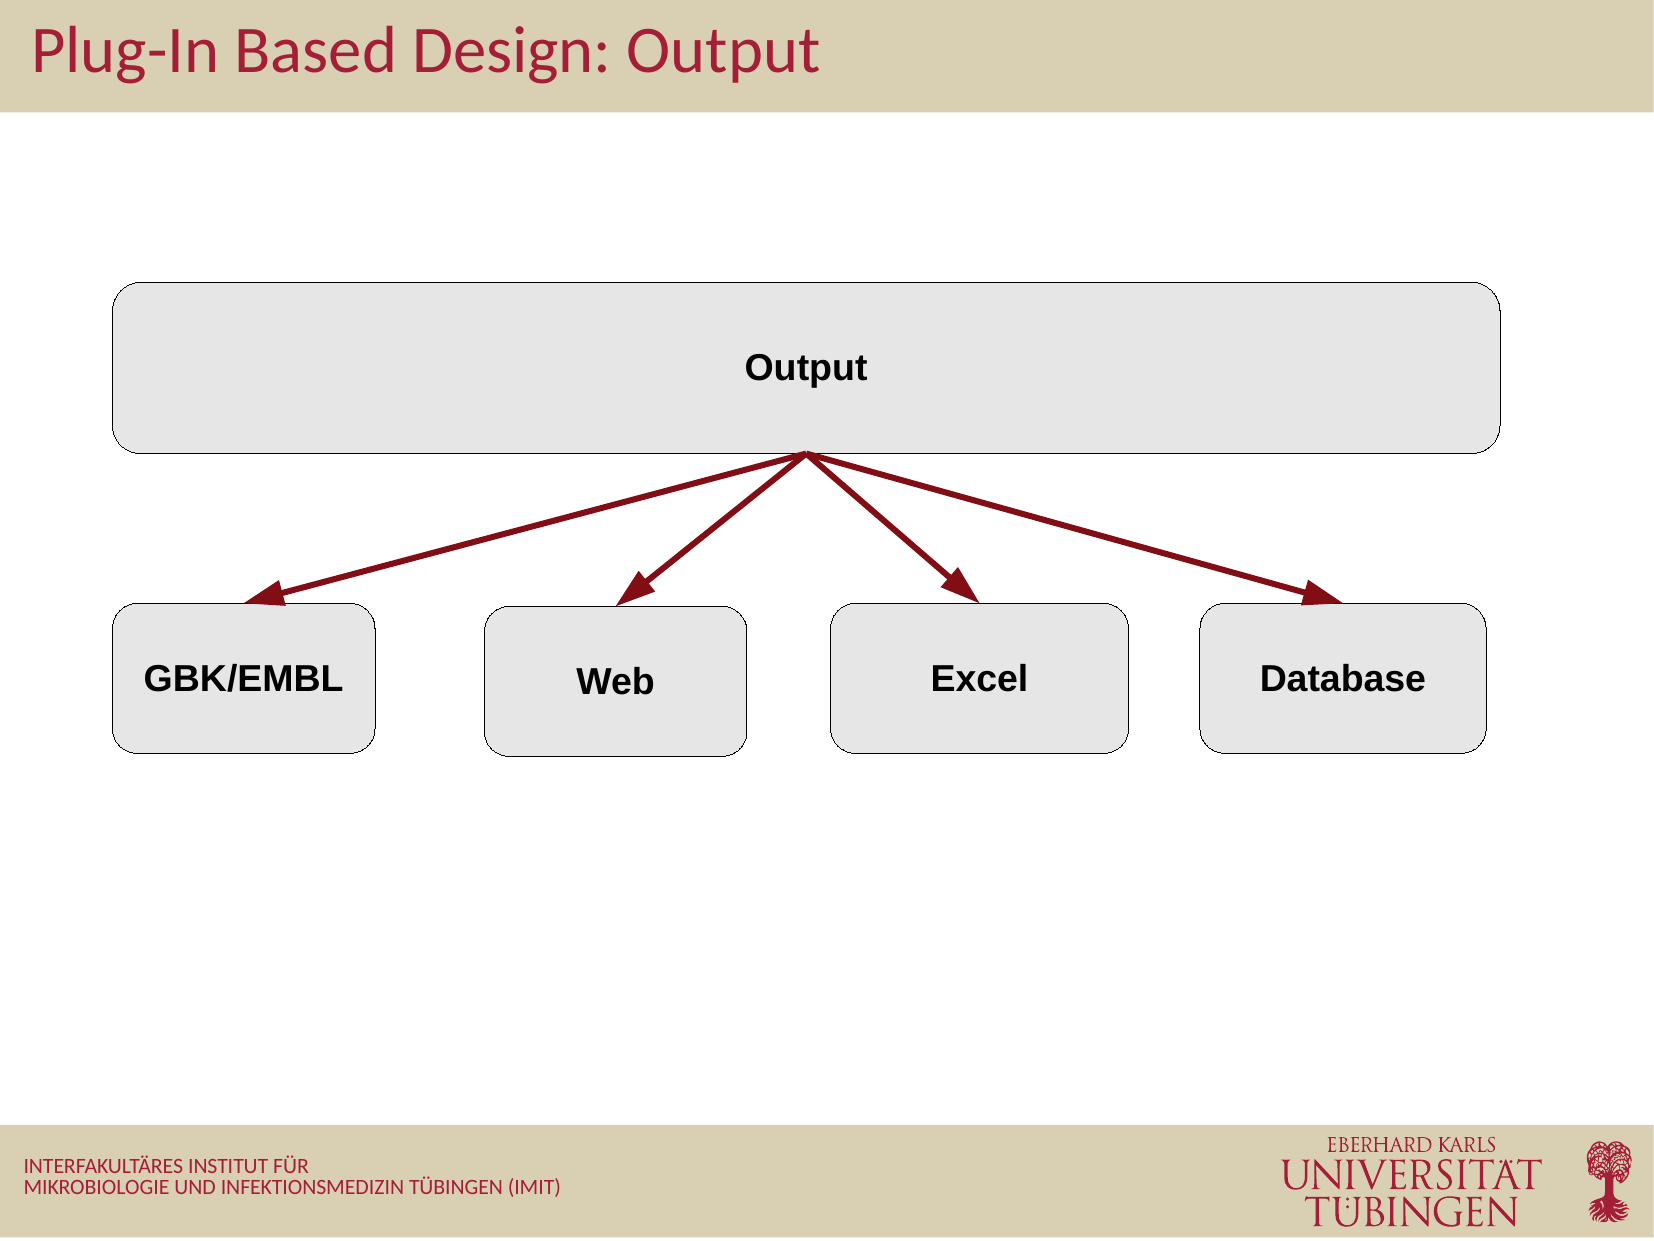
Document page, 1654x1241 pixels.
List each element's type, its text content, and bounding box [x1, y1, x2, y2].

text_box Excel [830, 603, 1129, 754]
text_box GBK/EMBL [112, 603, 376, 754]
text_box Output [112, 282, 1501, 454]
text_box Web [484, 606, 747, 757]
title Plug-In Based Design: Output [31, 0, 1374, 113]
text_box Database [1199, 603, 1487, 754]
